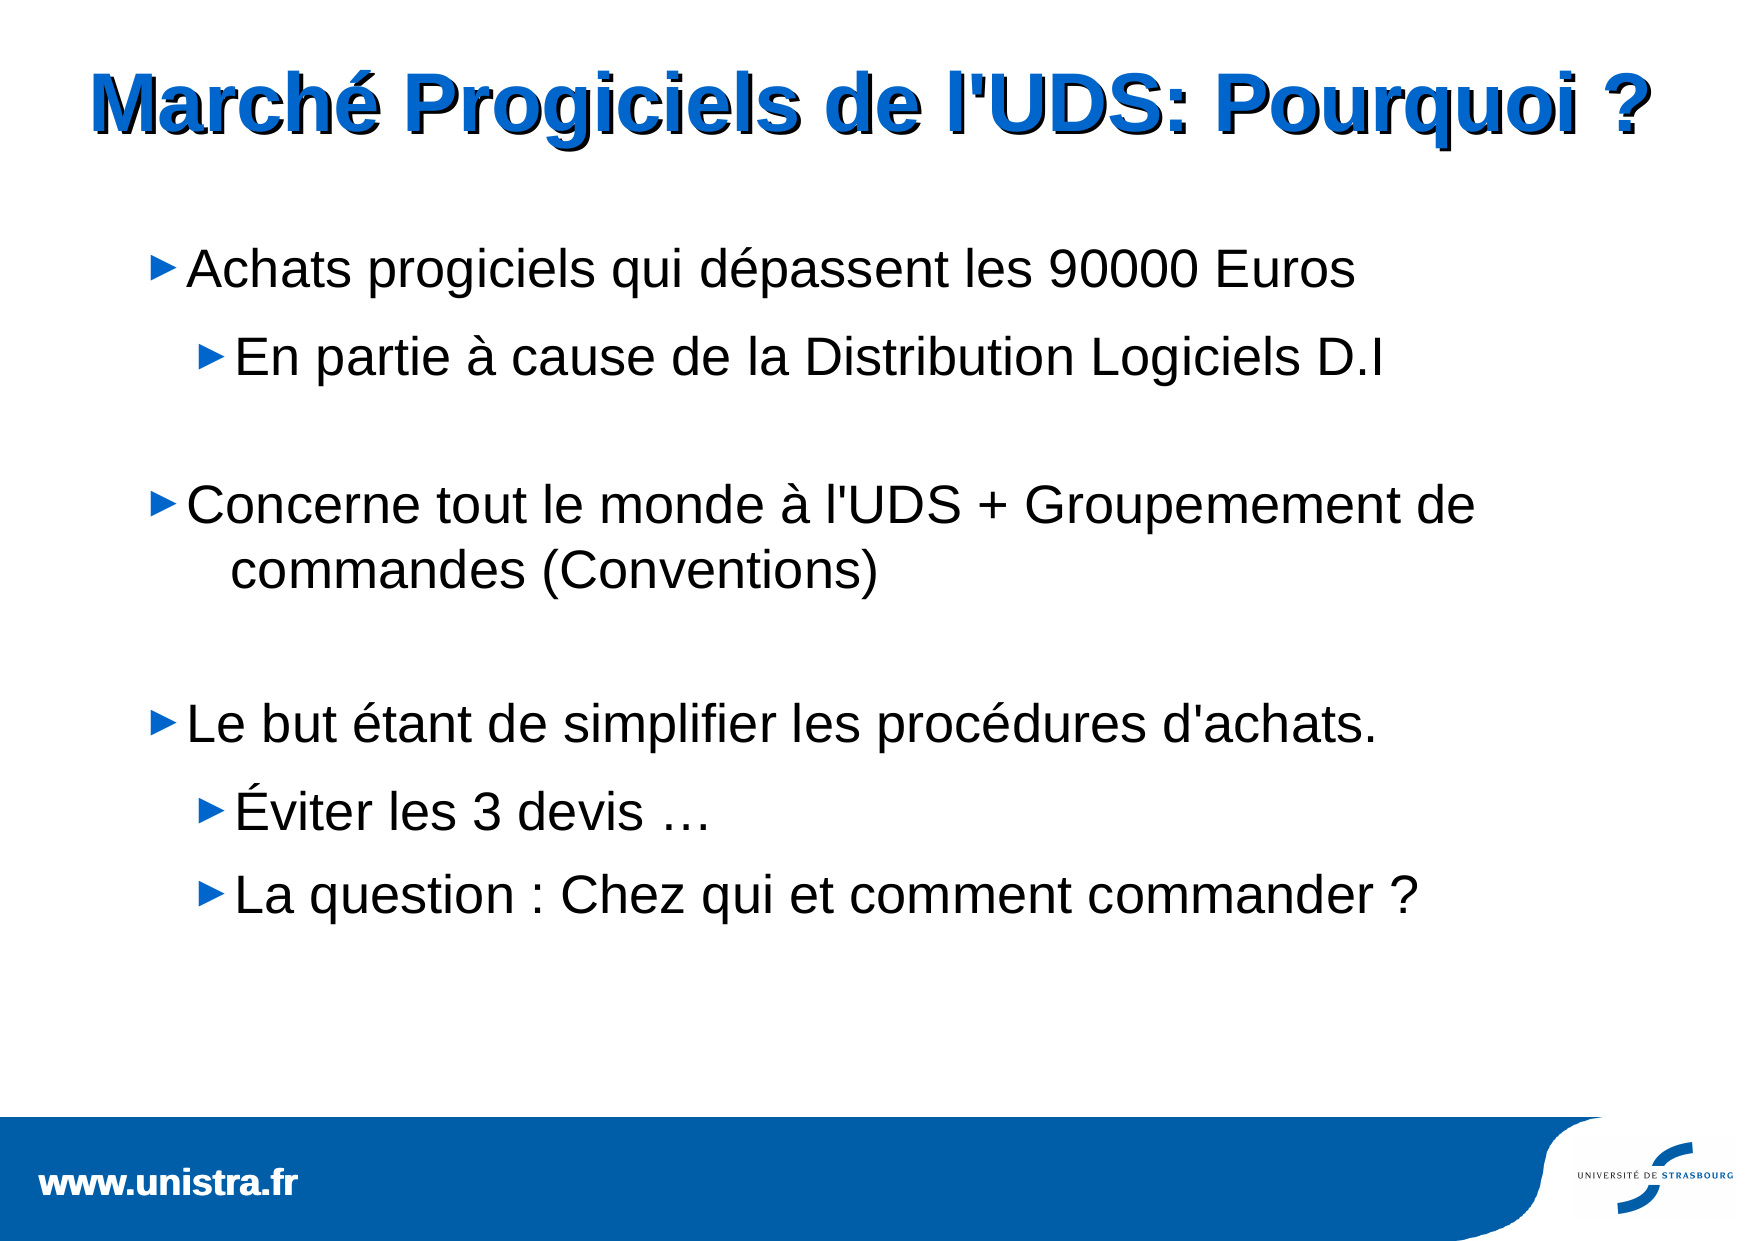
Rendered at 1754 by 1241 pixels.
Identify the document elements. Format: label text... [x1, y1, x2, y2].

picture [0, 1115, 1737, 1241]
title Marché Progiciels de l'UDS: Pourquoi ? [29, 47, 1713, 148]
list Achats progiciels qui dépassent les 90000 Euros En partie à cause de la Distribution Logiciels D.I Concerne tout le monde à l'UDS + Groupemement de commandes (Conventions) Le but étant de simplifier les procédures d'achats. Éviter les 3 devis … La question : Chez qui et comment commander ? [88, 233, 1654, 1034]
